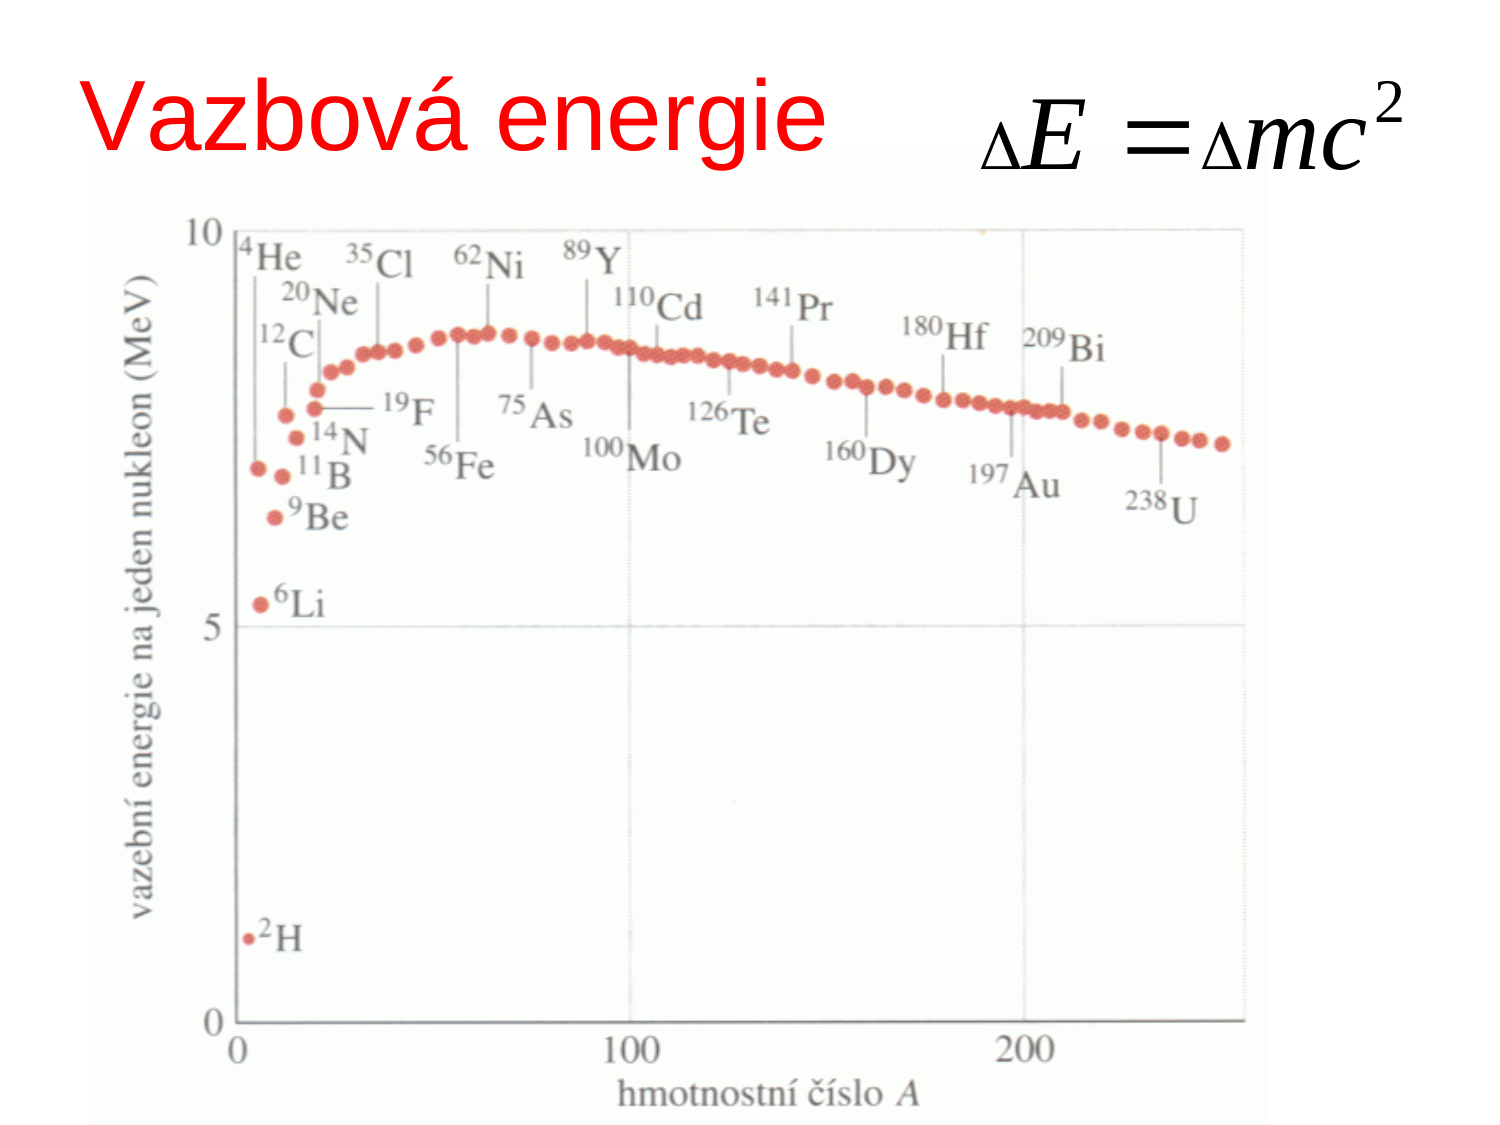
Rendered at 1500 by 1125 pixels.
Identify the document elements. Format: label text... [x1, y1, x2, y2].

picture [88, 144, 1267, 1125]
chart [962, 54, 1424, 197]
text_box Vazbová energie [64, 42, 869, 179]
